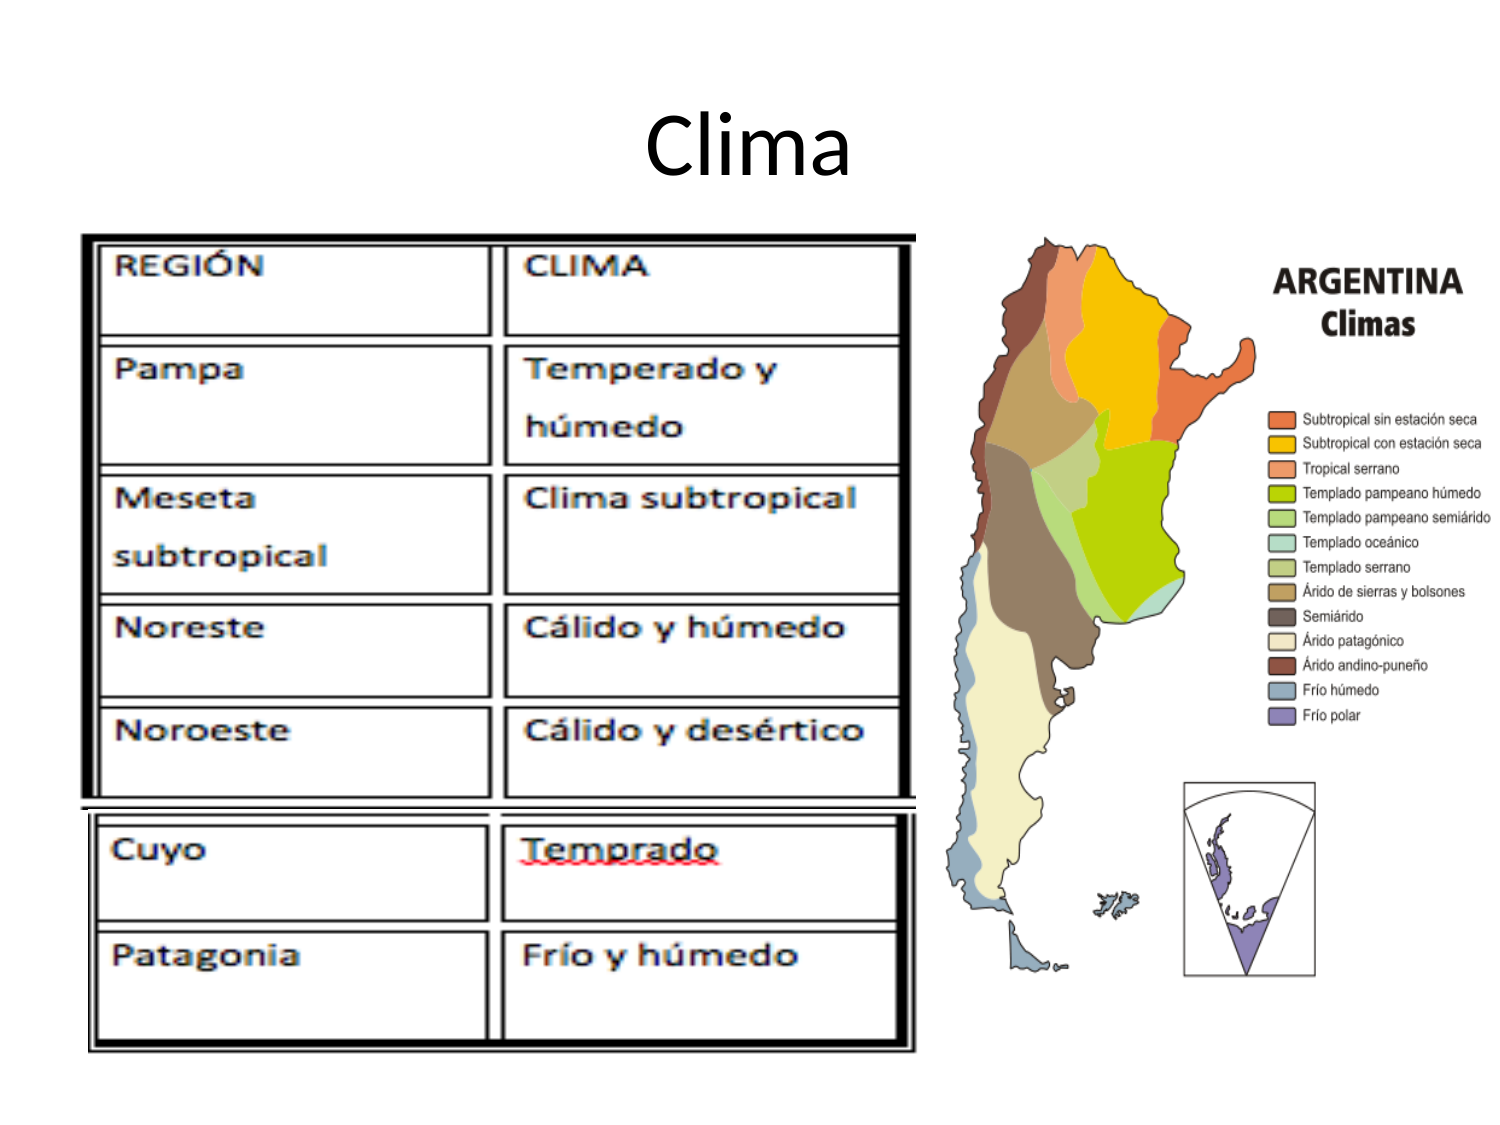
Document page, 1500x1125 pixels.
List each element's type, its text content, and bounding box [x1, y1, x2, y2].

picture [75, 195, 1500, 1059]
title Clima [75, 45, 1425, 232]
